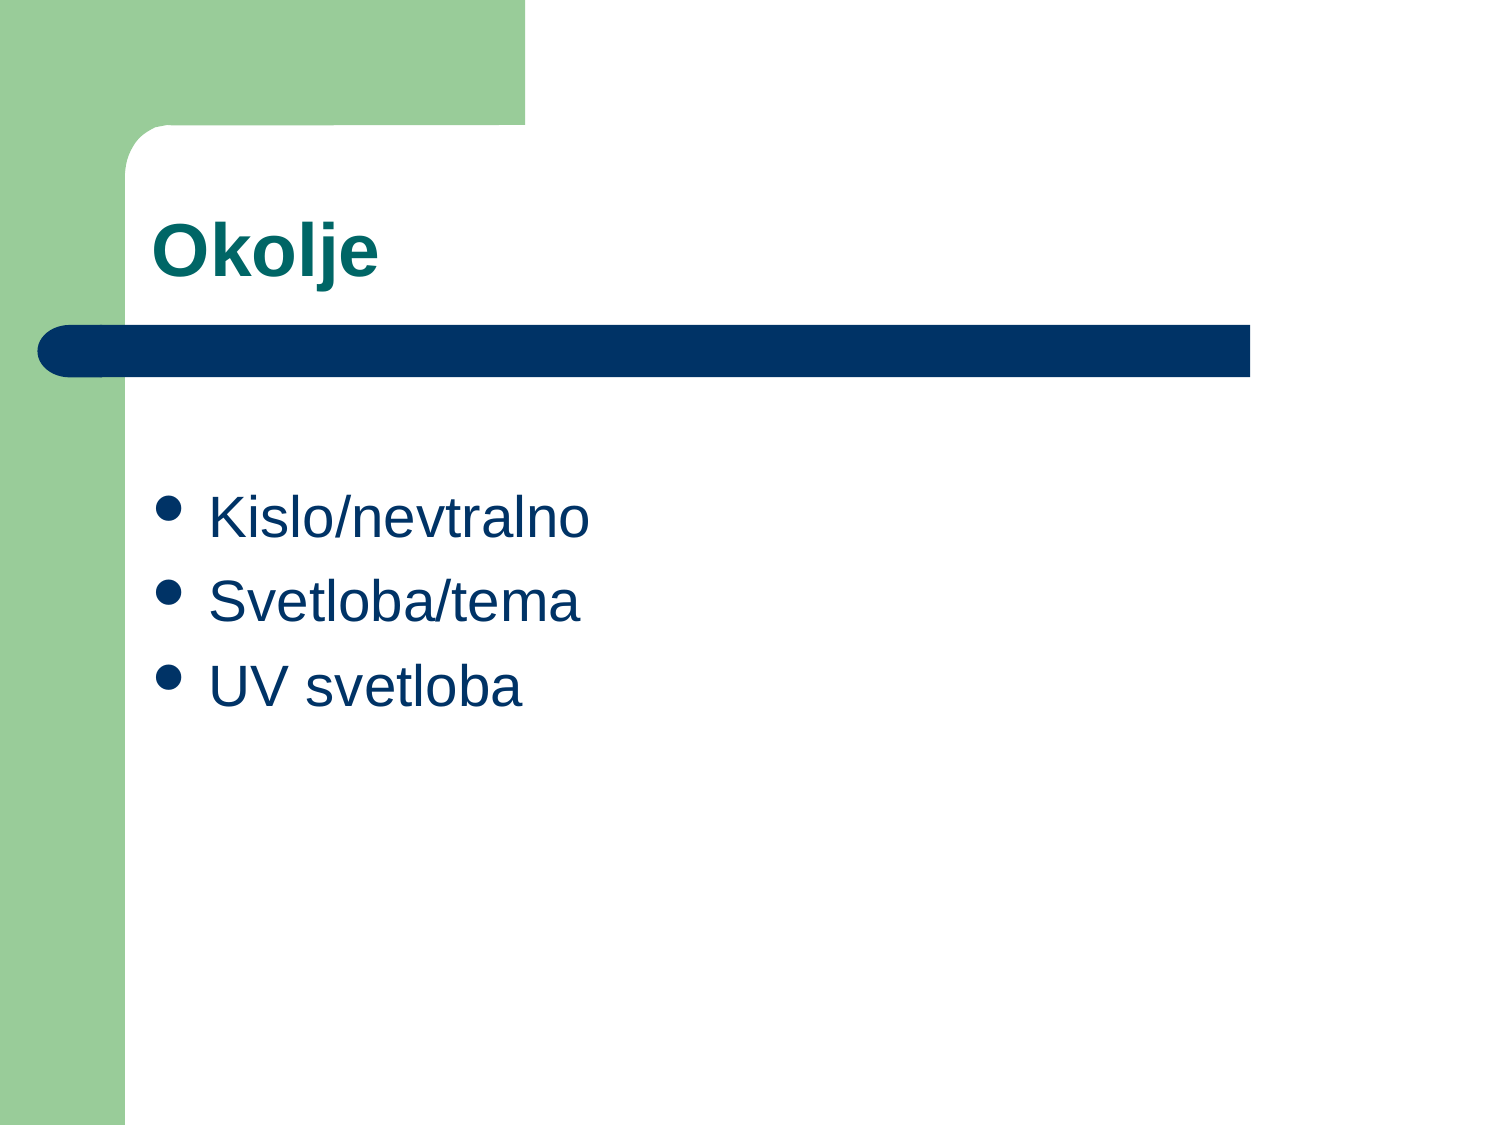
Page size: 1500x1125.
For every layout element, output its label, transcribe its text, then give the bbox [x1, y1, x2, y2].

title Okolje [136, 136, 1414, 301]
list Kislo/nevtralno Svetloba/tema UV svetloba [137, 387, 1400, 999]
